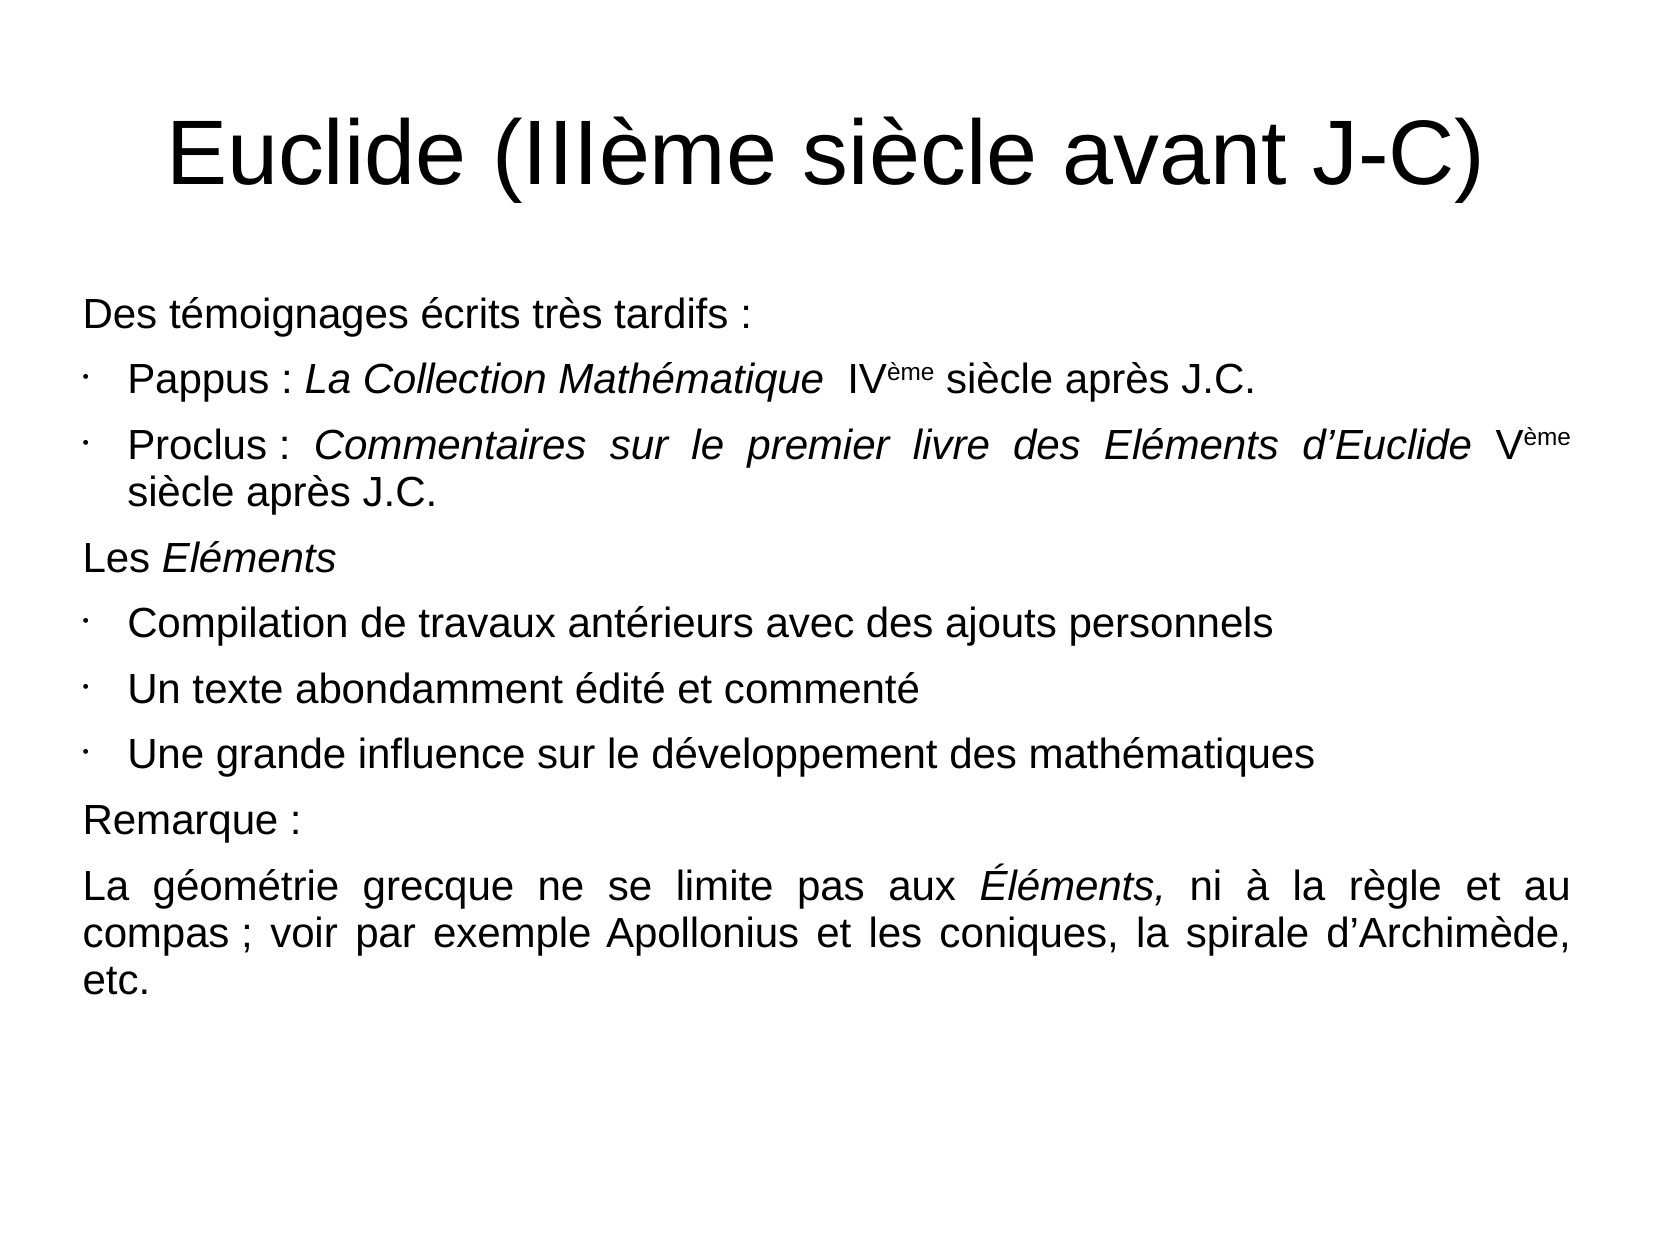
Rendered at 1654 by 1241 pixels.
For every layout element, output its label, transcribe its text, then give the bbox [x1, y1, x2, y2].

list Des témoignages écrits très tardifs : Pappus : La Collection Mathématique IVème siècle après J.C. Proclus : Commentaires sur le premier livre des Eléments d’Euclide Vème siècle après J.C. Les Eléments Compilation de travaux antérieurs avec des ajouts personnels Un texte abondamment édité et commenté Une grande influence sur le développement des mathématiques Remarque : La géométrie grecque ne se limite pas aux Éléments, ni à la règle et au compas ; voir par exemple Apollonius et les coniques, la spirale d’Archimède, etc. [82, 290, 1571, 1010]
title Euclide (IIIème siècle avant J-C) [82, 49, 1571, 257]
